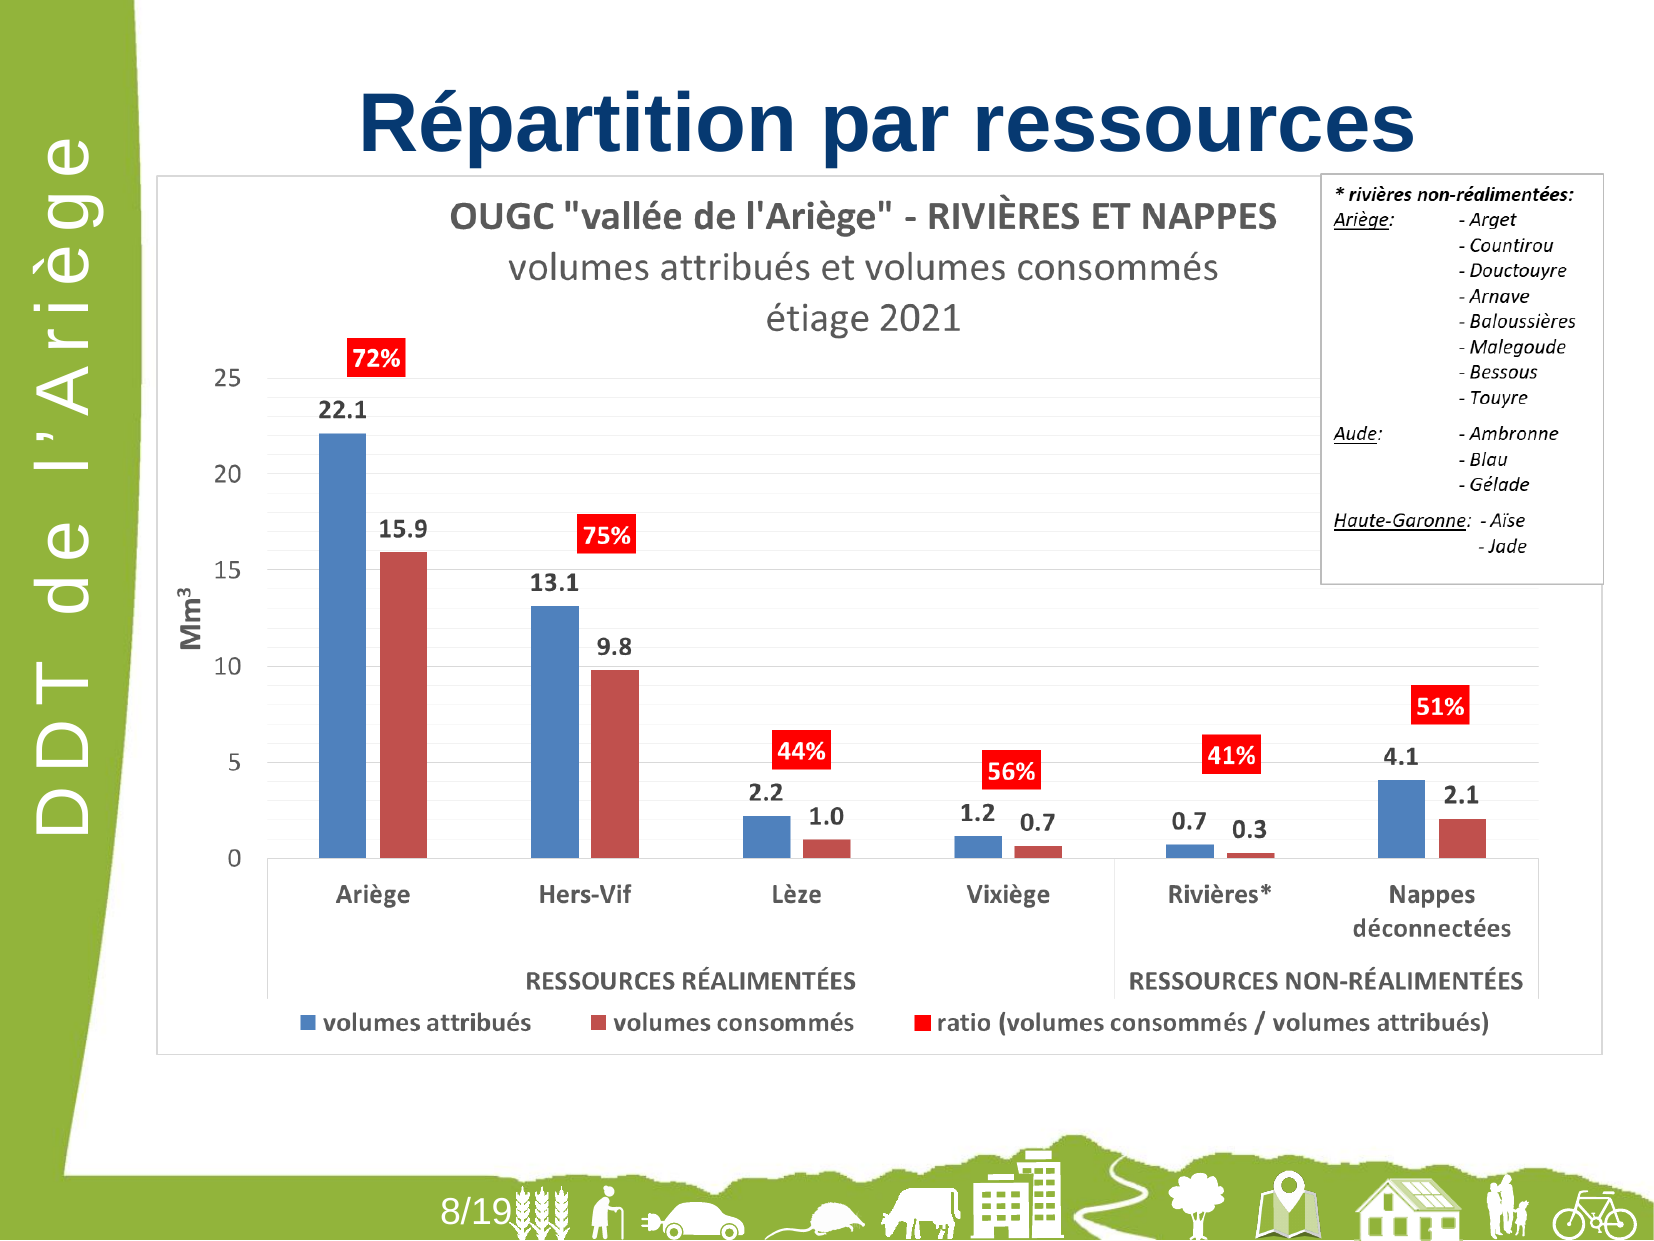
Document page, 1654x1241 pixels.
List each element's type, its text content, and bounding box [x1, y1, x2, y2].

picture [1608, 1212, 1633, 1237]
picture [678, 1233, 725, 1240]
picture [726, 1229, 733, 1237]
picture [0, 0, 1654, 1241]
picture [1556, 1212, 1582, 1237]
picture [670, 1229, 678, 1236]
picture [1579, 1200, 1607, 1217]
picture [1575, 1207, 1612, 1240]
picture [1608, 1214, 1617, 1223]
picture [1602, 1203, 1612, 1222]
title Répartition par ressources [150, 19, 1626, 227]
